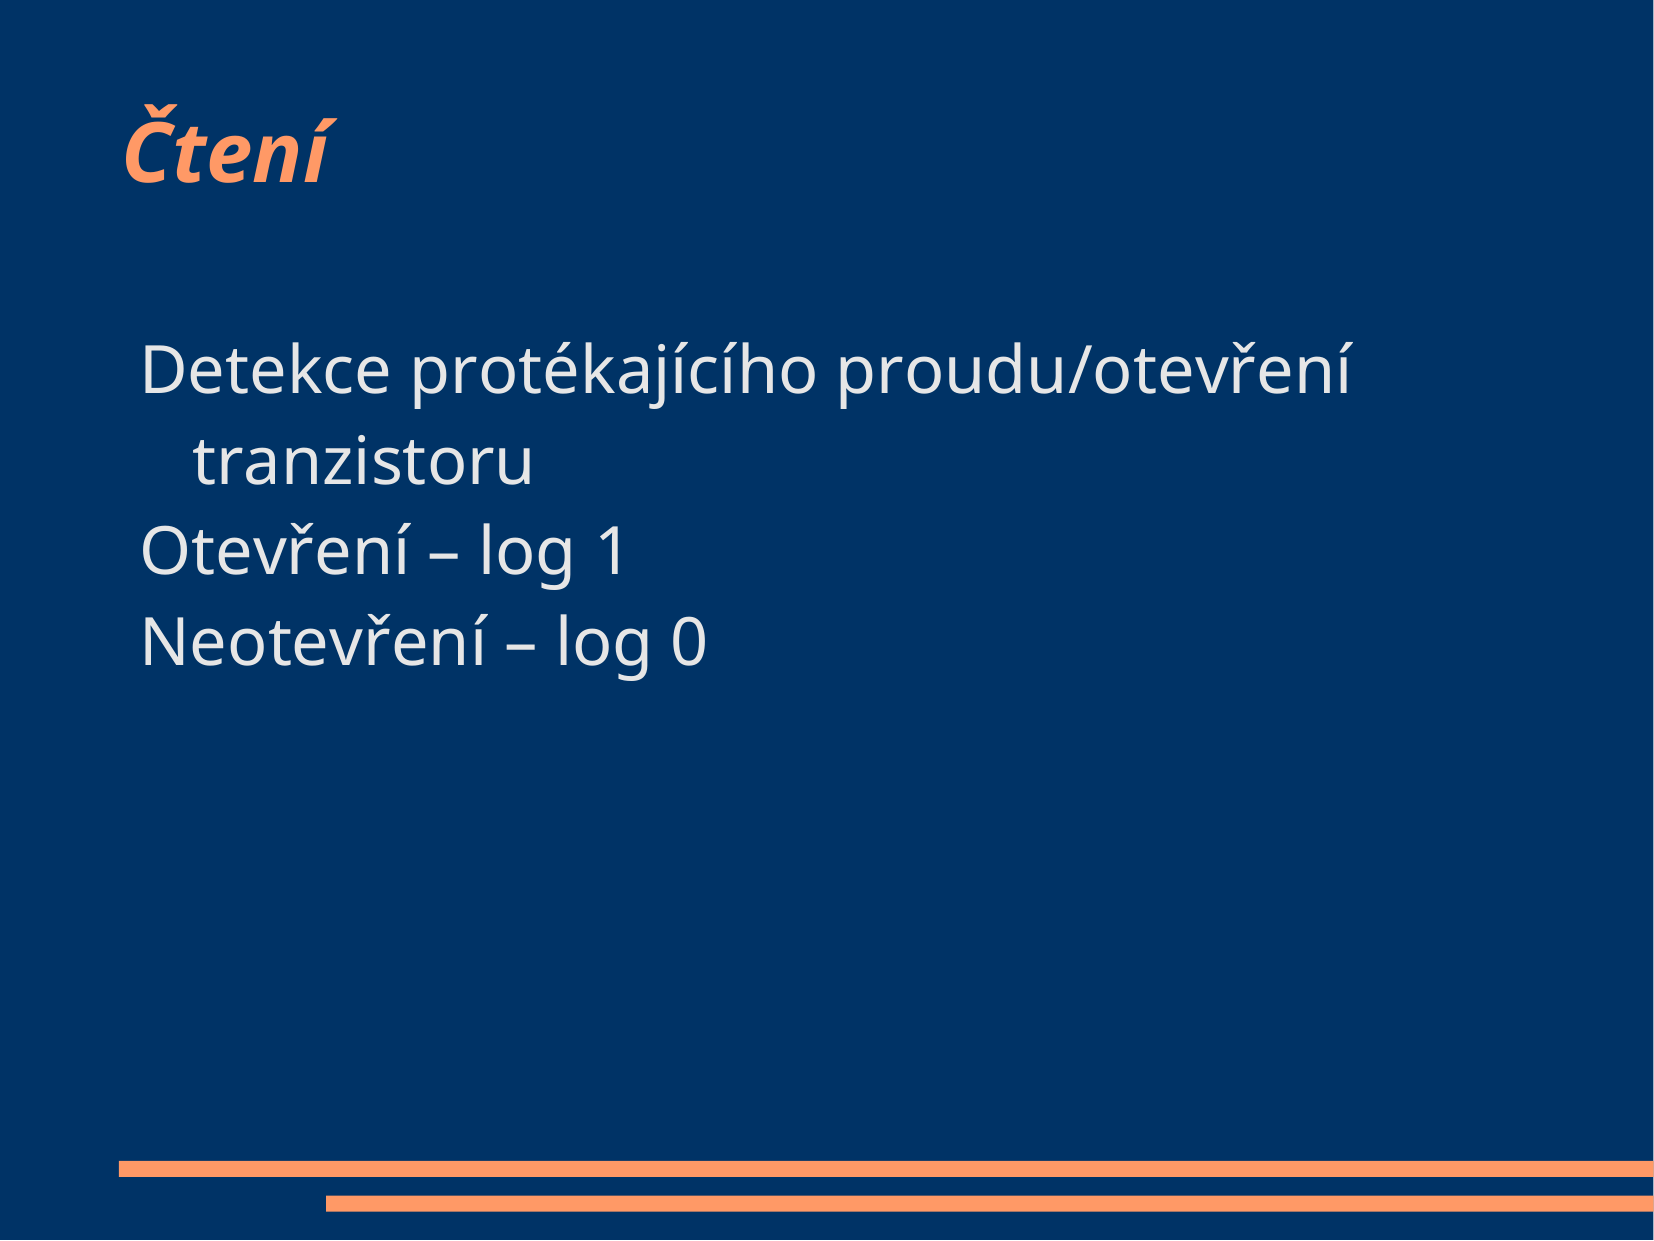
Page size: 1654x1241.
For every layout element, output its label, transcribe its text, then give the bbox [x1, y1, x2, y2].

list Detekce protékajícího proudu/otevření tranzistoru Otevření – log 1 Neotevření – log 0 [121, 322, 1561, 1133]
title Čtení [121, 46, 1534, 254]
